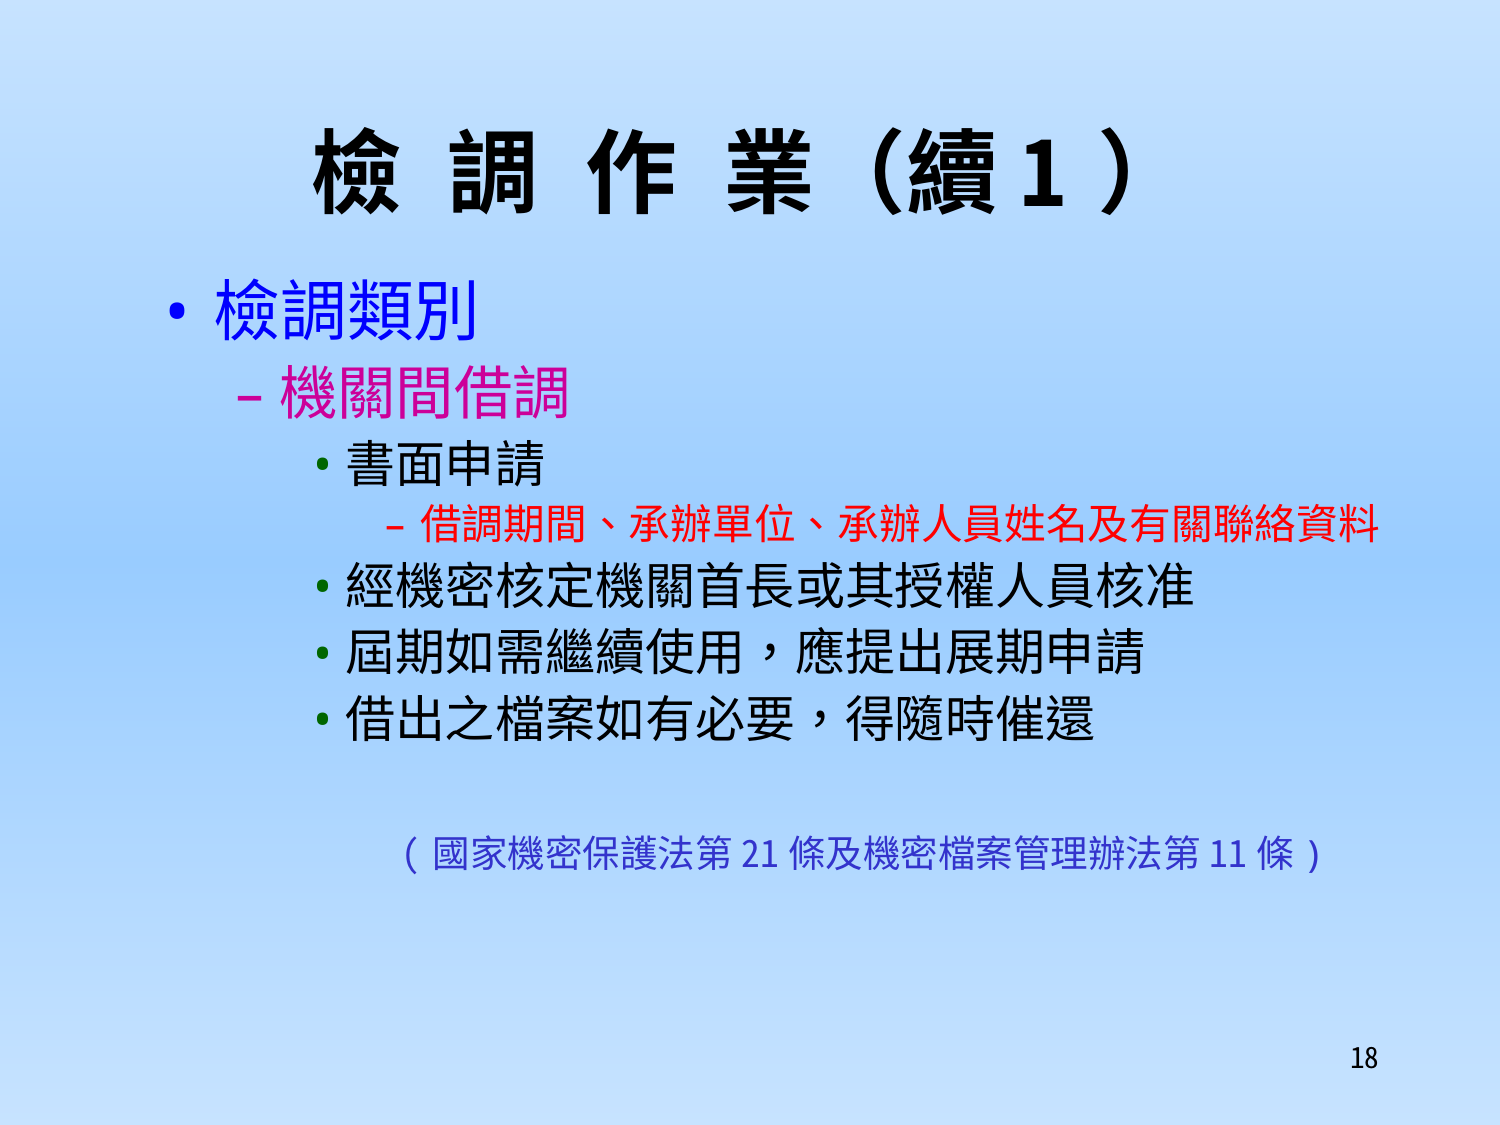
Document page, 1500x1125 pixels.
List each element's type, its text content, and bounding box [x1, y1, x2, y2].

title 檢 調 作 業（續1） [112, 99, 1388, 239]
list 檢調類別 機關間借調 書面申請 借調期間、承辦單位、承辦人員姓名及有關聯絡資料 經機密核定機關首長或其授權人員核准 屆期如需繼續使用，應提出展期申請 借出之檔案如有必要，得隨時催還 (國家機密保護法第21條及機密檔案管理辦法第11條) [149, 262, 1450, 1000]
text_box <編號> [1074, 1025, 1388, 1101]
